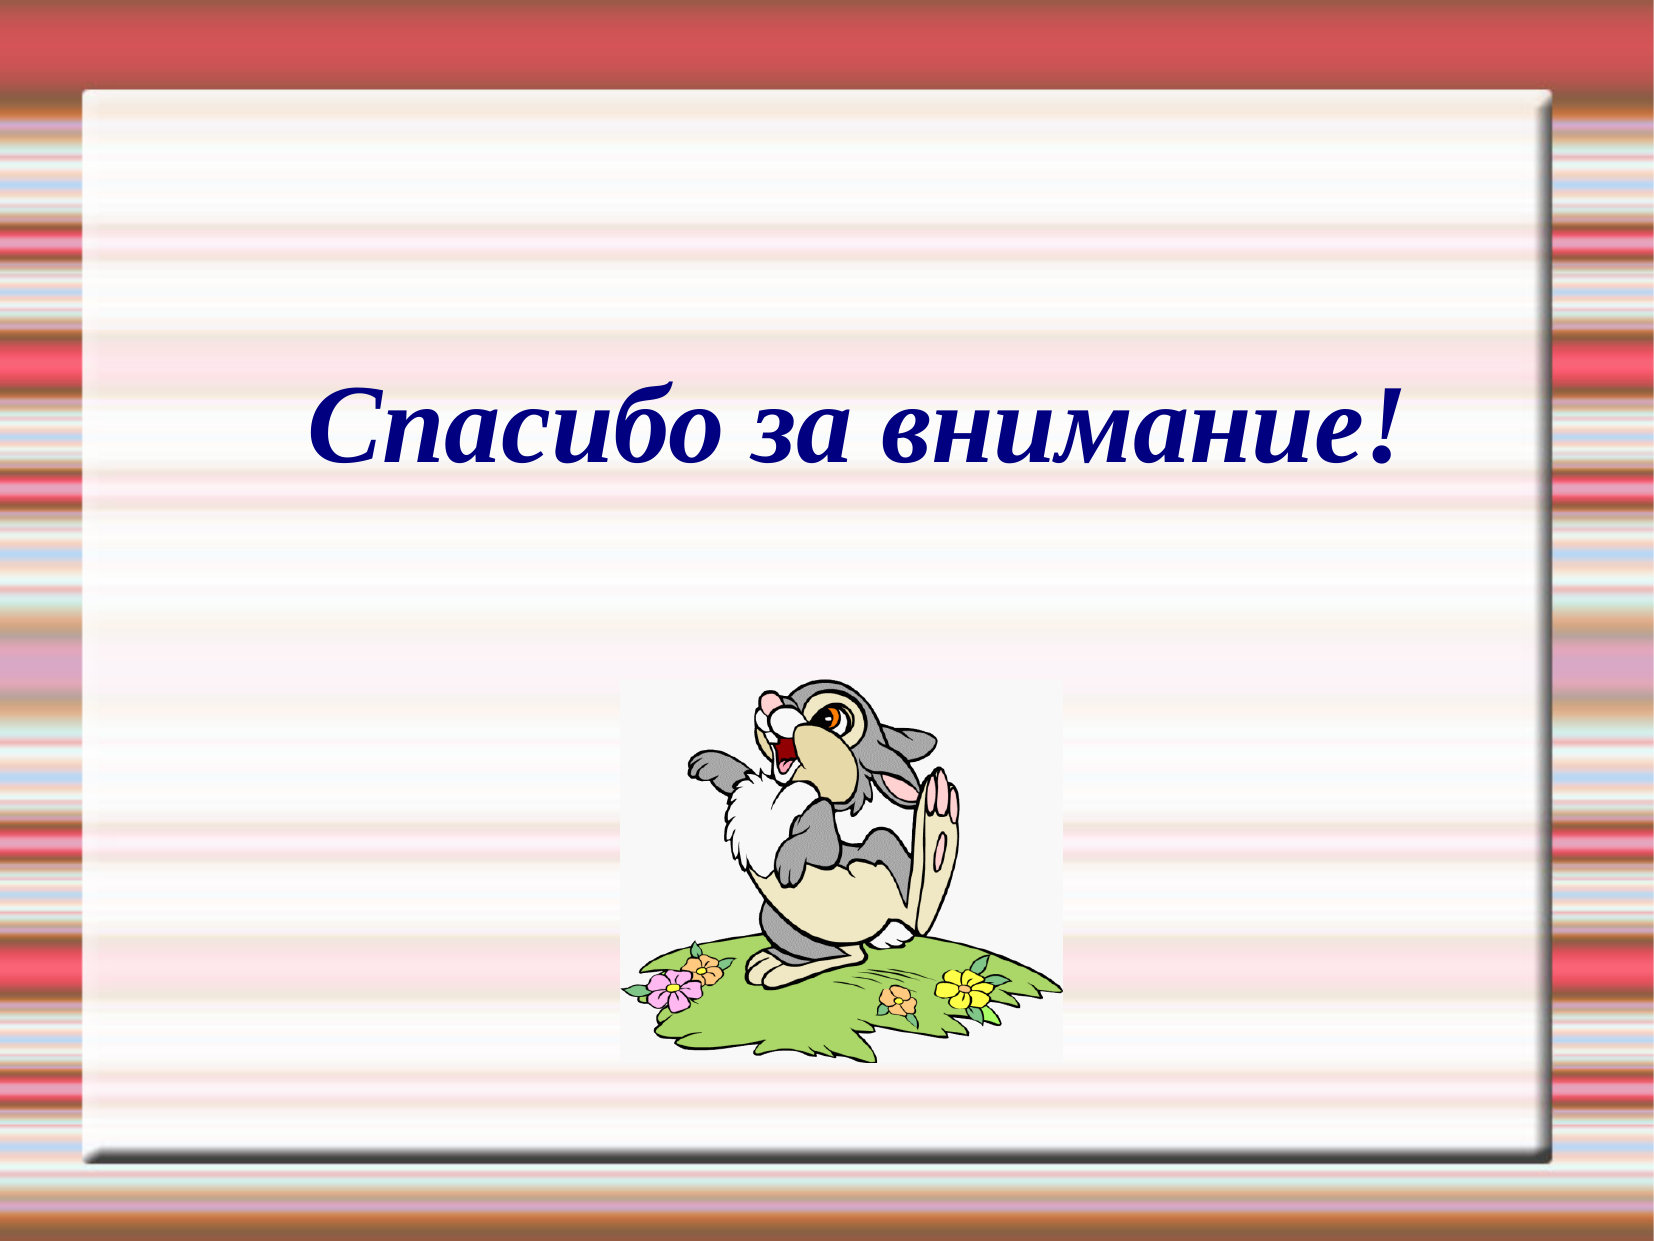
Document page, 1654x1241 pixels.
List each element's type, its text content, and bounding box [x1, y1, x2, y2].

picture [620, 679, 1063, 1063]
text_box Спасибо за внимание! [292, 354, 1447, 628]
